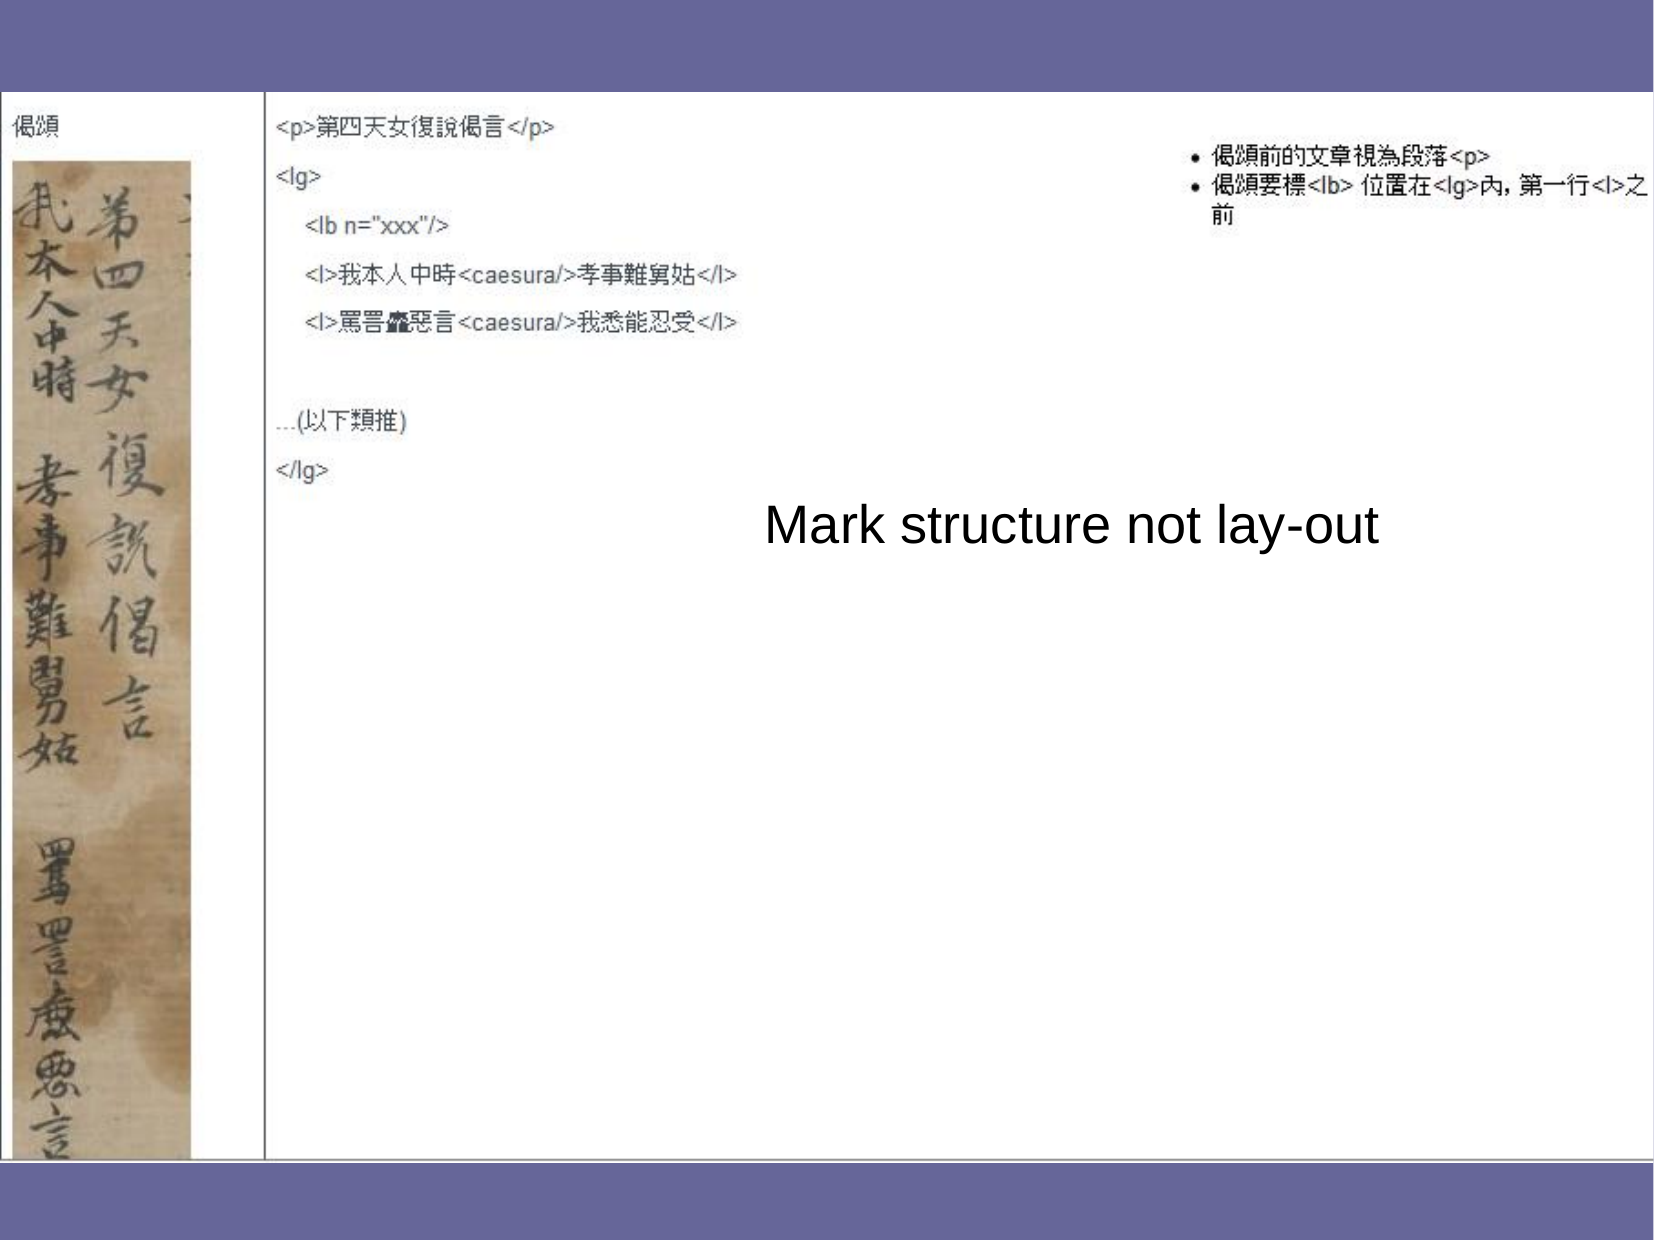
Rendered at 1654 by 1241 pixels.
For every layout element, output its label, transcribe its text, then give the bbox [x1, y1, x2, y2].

picture [0, 92, 1654, 1163]
text_box Mark structure not lay-out [750, 487, 1538, 563]
